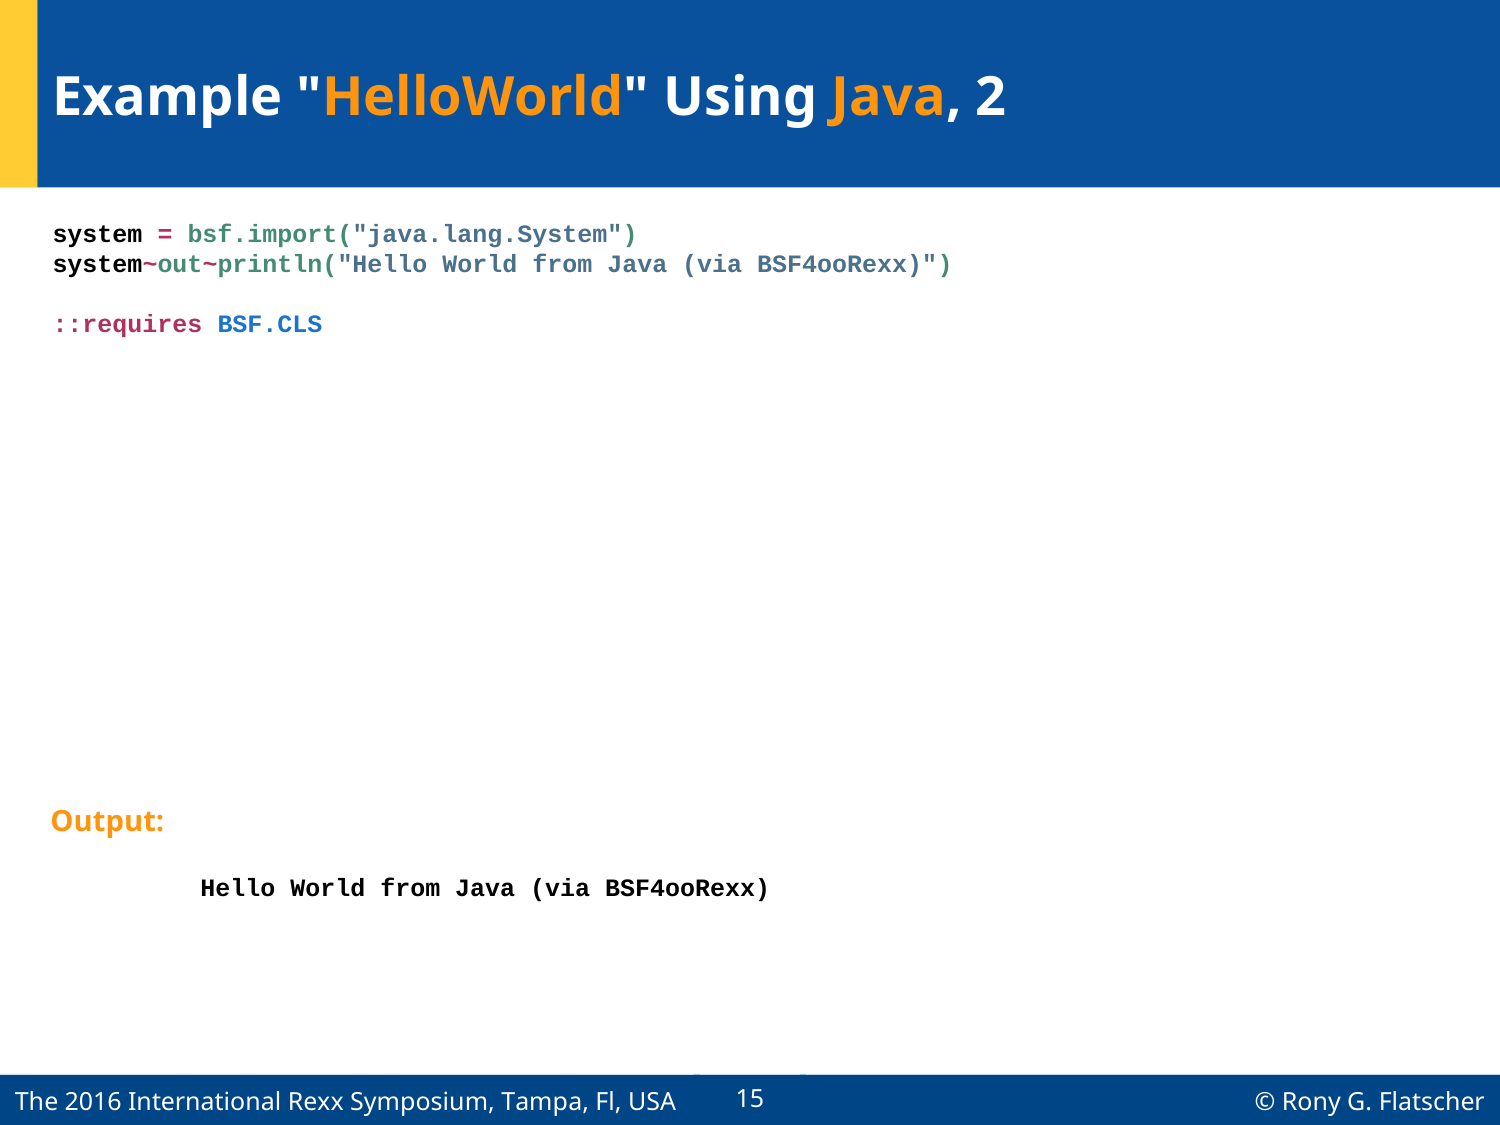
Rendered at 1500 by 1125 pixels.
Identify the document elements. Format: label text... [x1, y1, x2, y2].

text_box Output: Hello World from Java (via BSF4ooRexx) [35, 759, 1453, 1038]
text_box system = bsf.import("java.lang.System") system~out~println("Hello World from Java (via BSF4ooRexx)") ::requires BSF.CLS [37, 179, 1456, 459]
title Example "HelloWorld" Using Java, 2 [37, 0, 1500, 188]
